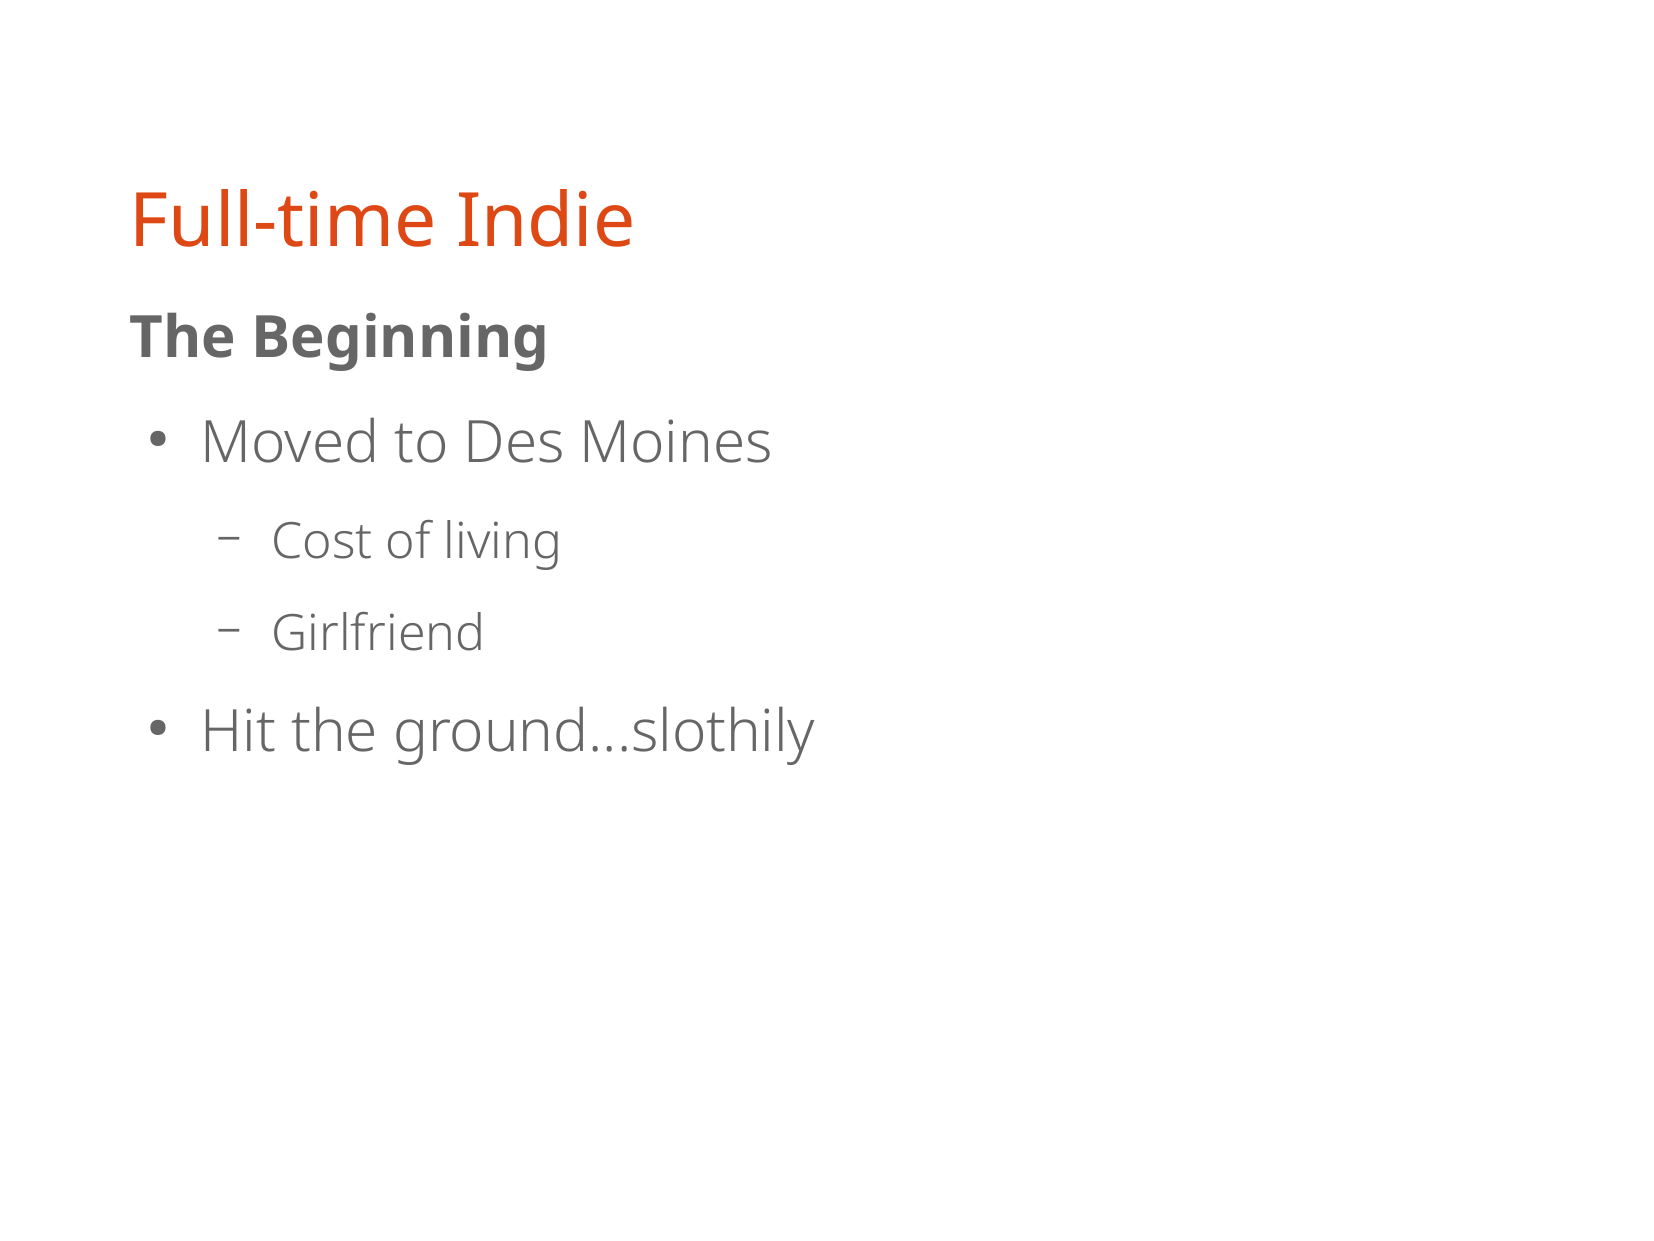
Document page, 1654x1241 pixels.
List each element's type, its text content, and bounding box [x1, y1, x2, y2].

title Full-time Indie [129, 153, 1518, 281]
list The Beginning Moved to Des Moines Cost of living Girlfriend Hit the ground...slothily [129, 295, 1518, 1010]
